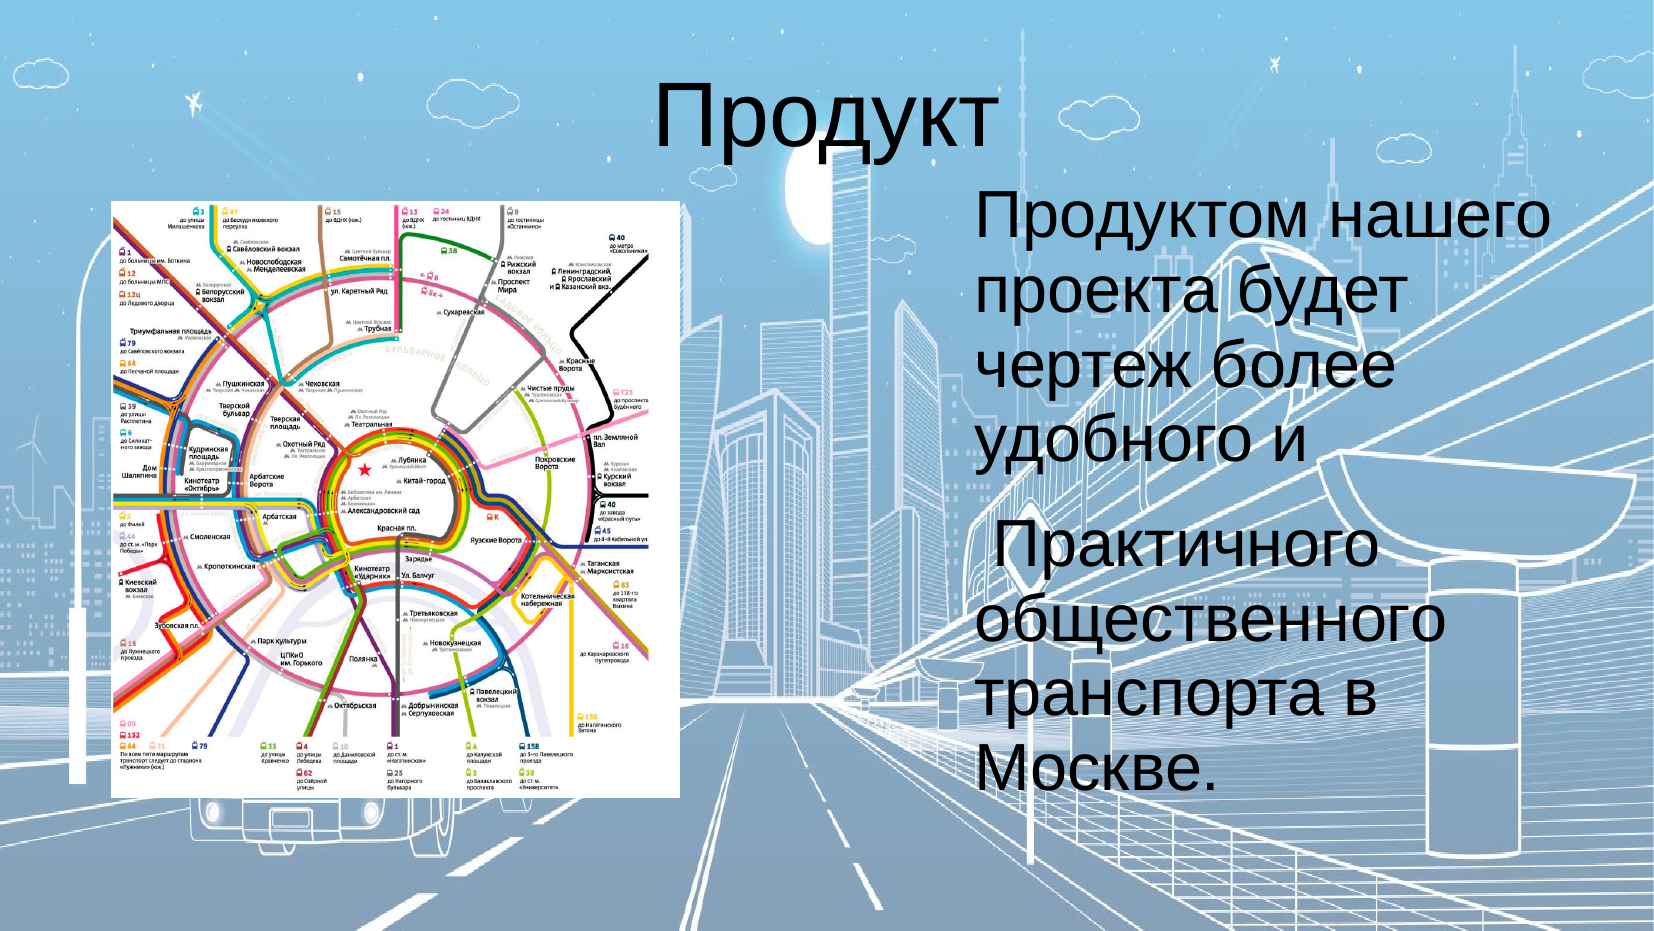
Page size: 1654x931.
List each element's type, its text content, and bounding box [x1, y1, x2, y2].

title Продукт [82, 37, 1571, 193]
list Продуктом нашего проекта будет чертеж более удобного и Практичного общественного транспорта в Москве. [974, 177, 1625, 890]
picture [111, 201, 680, 798]
